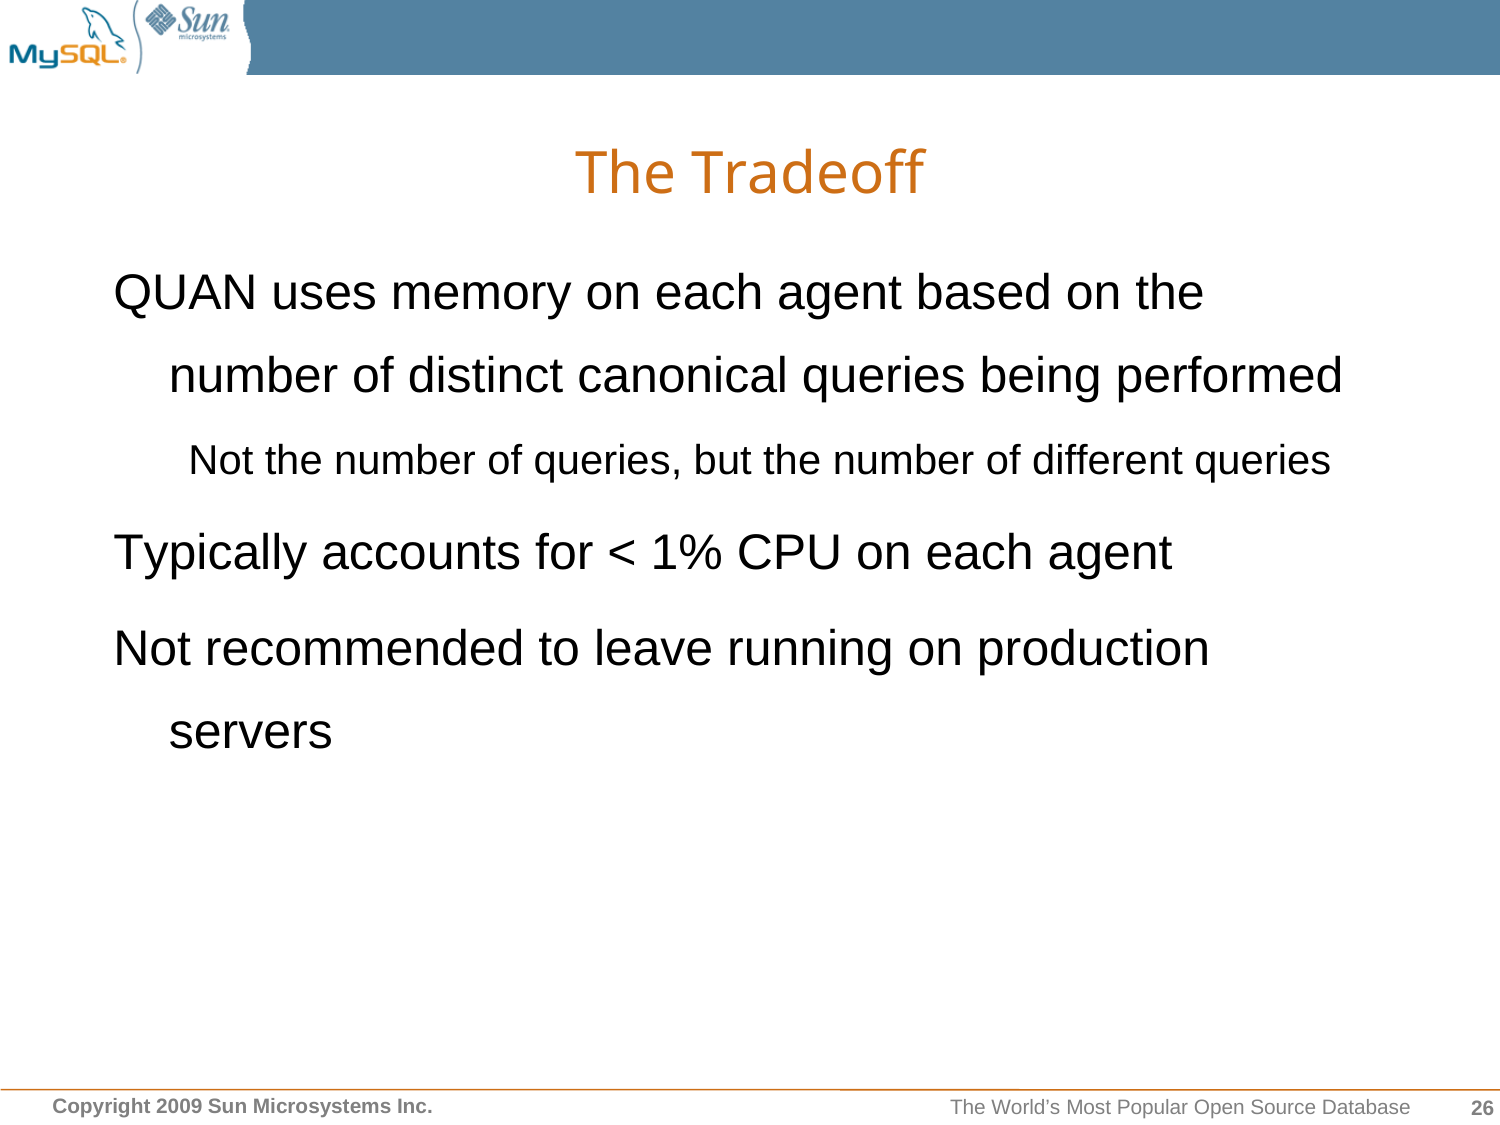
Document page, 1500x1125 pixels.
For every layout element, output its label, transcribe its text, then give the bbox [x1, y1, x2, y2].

title The Tradeoff [0, 94, 1500, 218]
picture [0, 0, 1500, 75]
list QUAN uses memory on each agent based on the number of distinct canonical queries being performed Not the number of queries, but the number of different queries Typically accounts for < 1% CPU on each agent Not recommended to leave running on production servers [113, 236, 1388, 1084]
